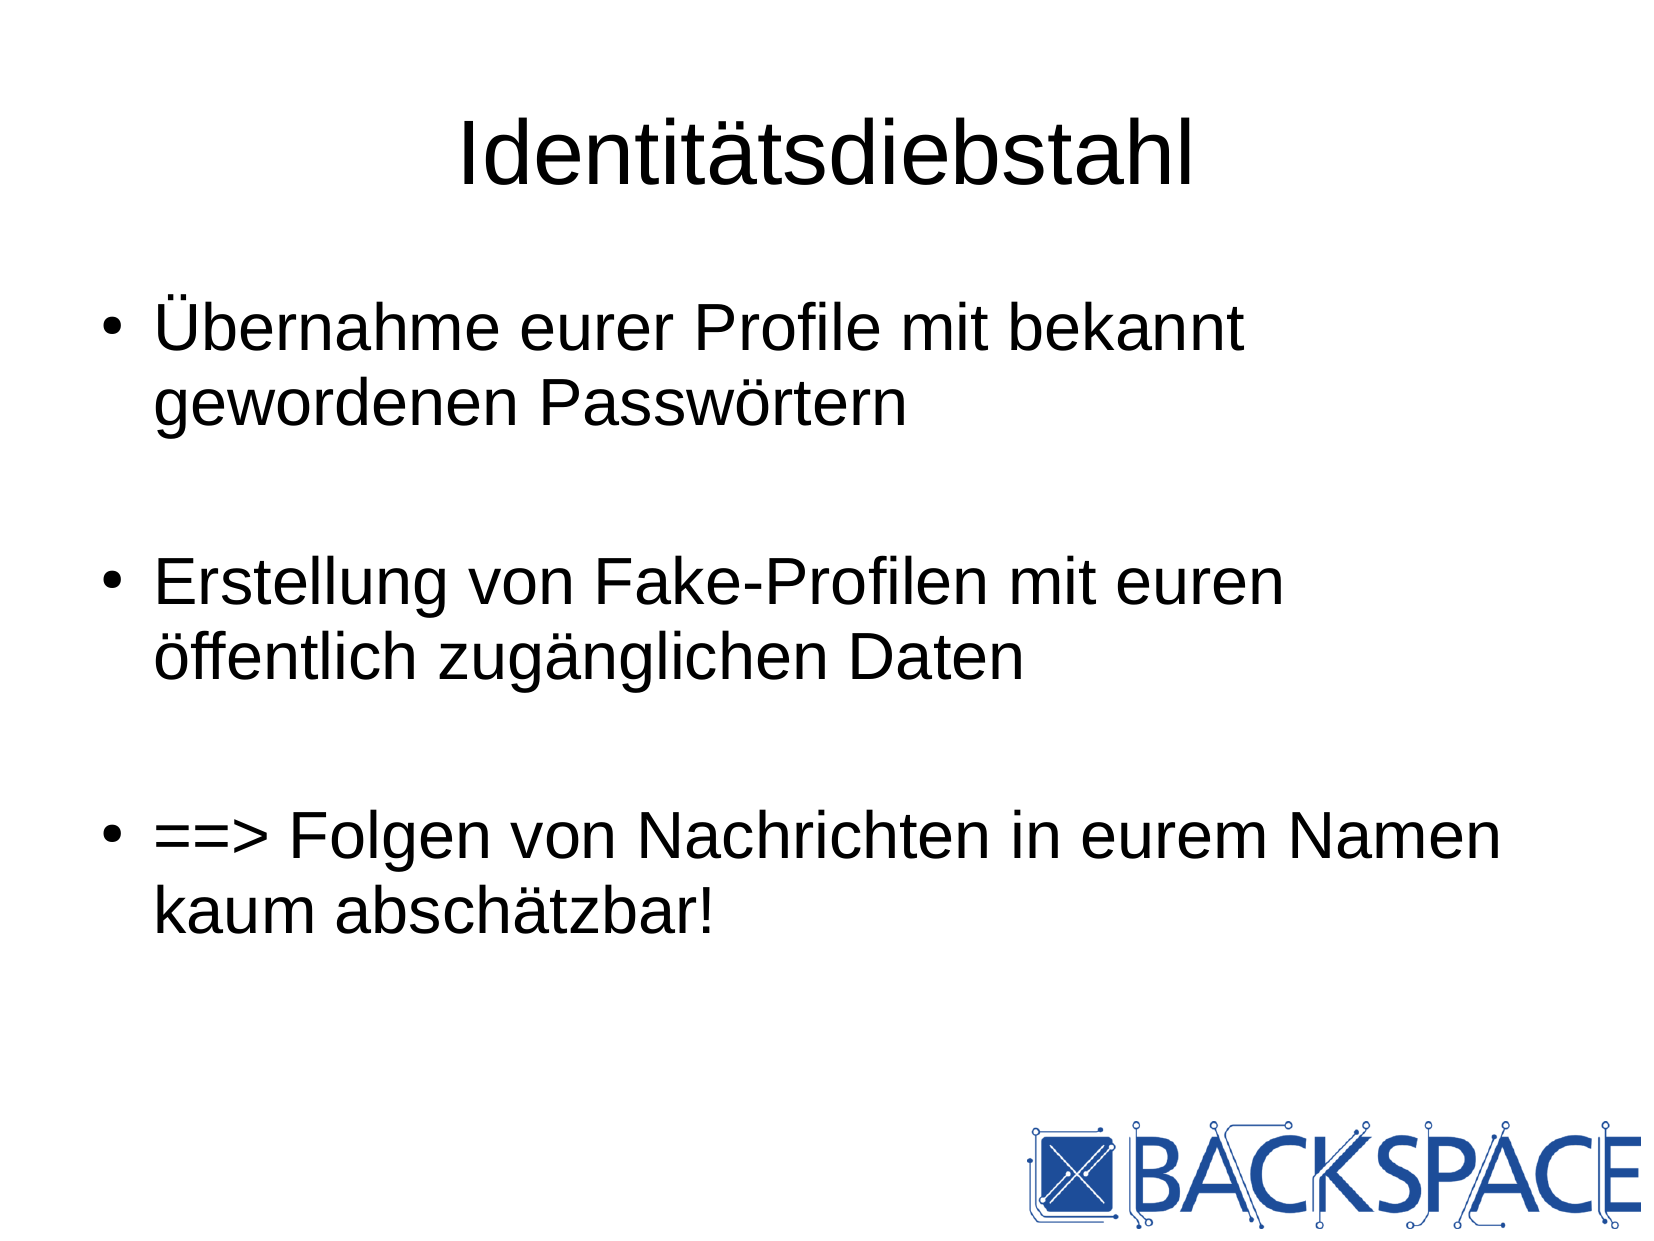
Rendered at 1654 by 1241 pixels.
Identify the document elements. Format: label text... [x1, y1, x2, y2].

title Identitätsdiebstahl [82, 49, 1571, 257]
list Übernahme eurer Profile mit bekannt gewordenen Passwörtern Erstellung von Fake-Profilen mit euren öffentlich zugänglichen Daten ==> Folgen von Nachrichten in eurem Namen kaum abschätzbar! [82, 290, 1538, 1010]
picture [1027, 1121, 1641, 1229]
